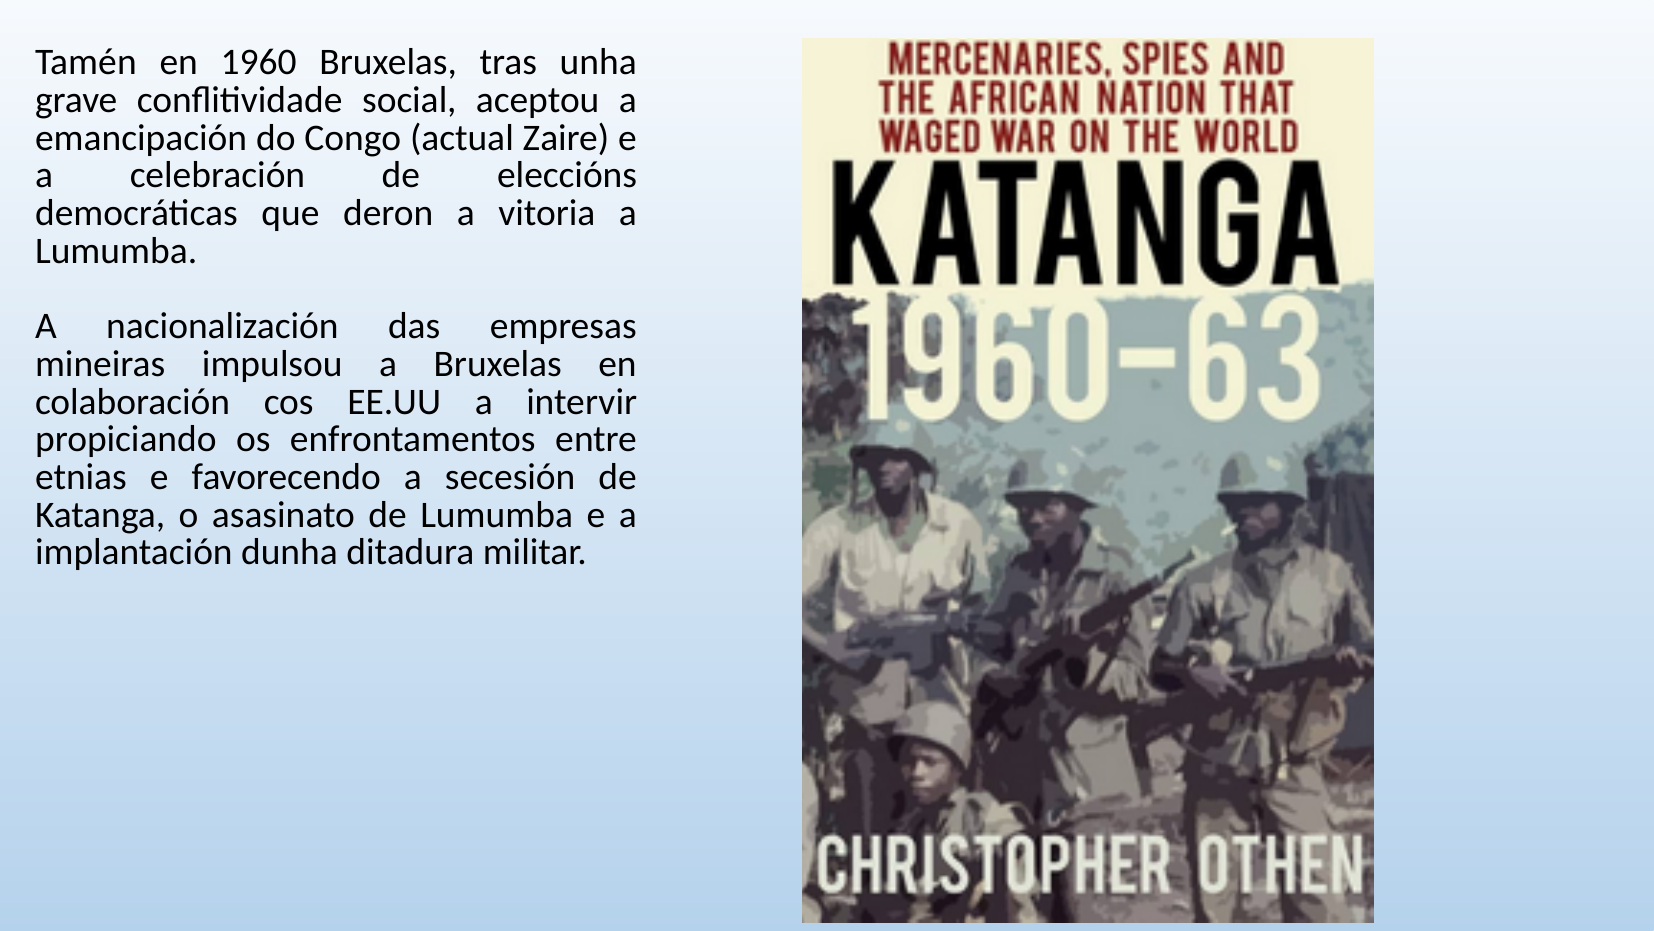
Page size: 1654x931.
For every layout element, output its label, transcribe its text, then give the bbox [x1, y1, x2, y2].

text_box Tamén en 1960 Bruxelas, tras unha grave conflitividade social, aceptou a emancipación do Congo (actual Zaire) e a celebración de eleccións democráticas que deron a vitoria a Lumumba. A nacionalización das empresas mineiras impulsou a Bruxelas en colaboración cos EE.UU a intervir propiciando os enfrontamentos entre etnias e favorecendo a secesión de Katanga, o asasinato de Lumumba e a implantación dunha ditadura militar. [20, 38, 653, 691]
picture [802, 38, 1374, 923]
